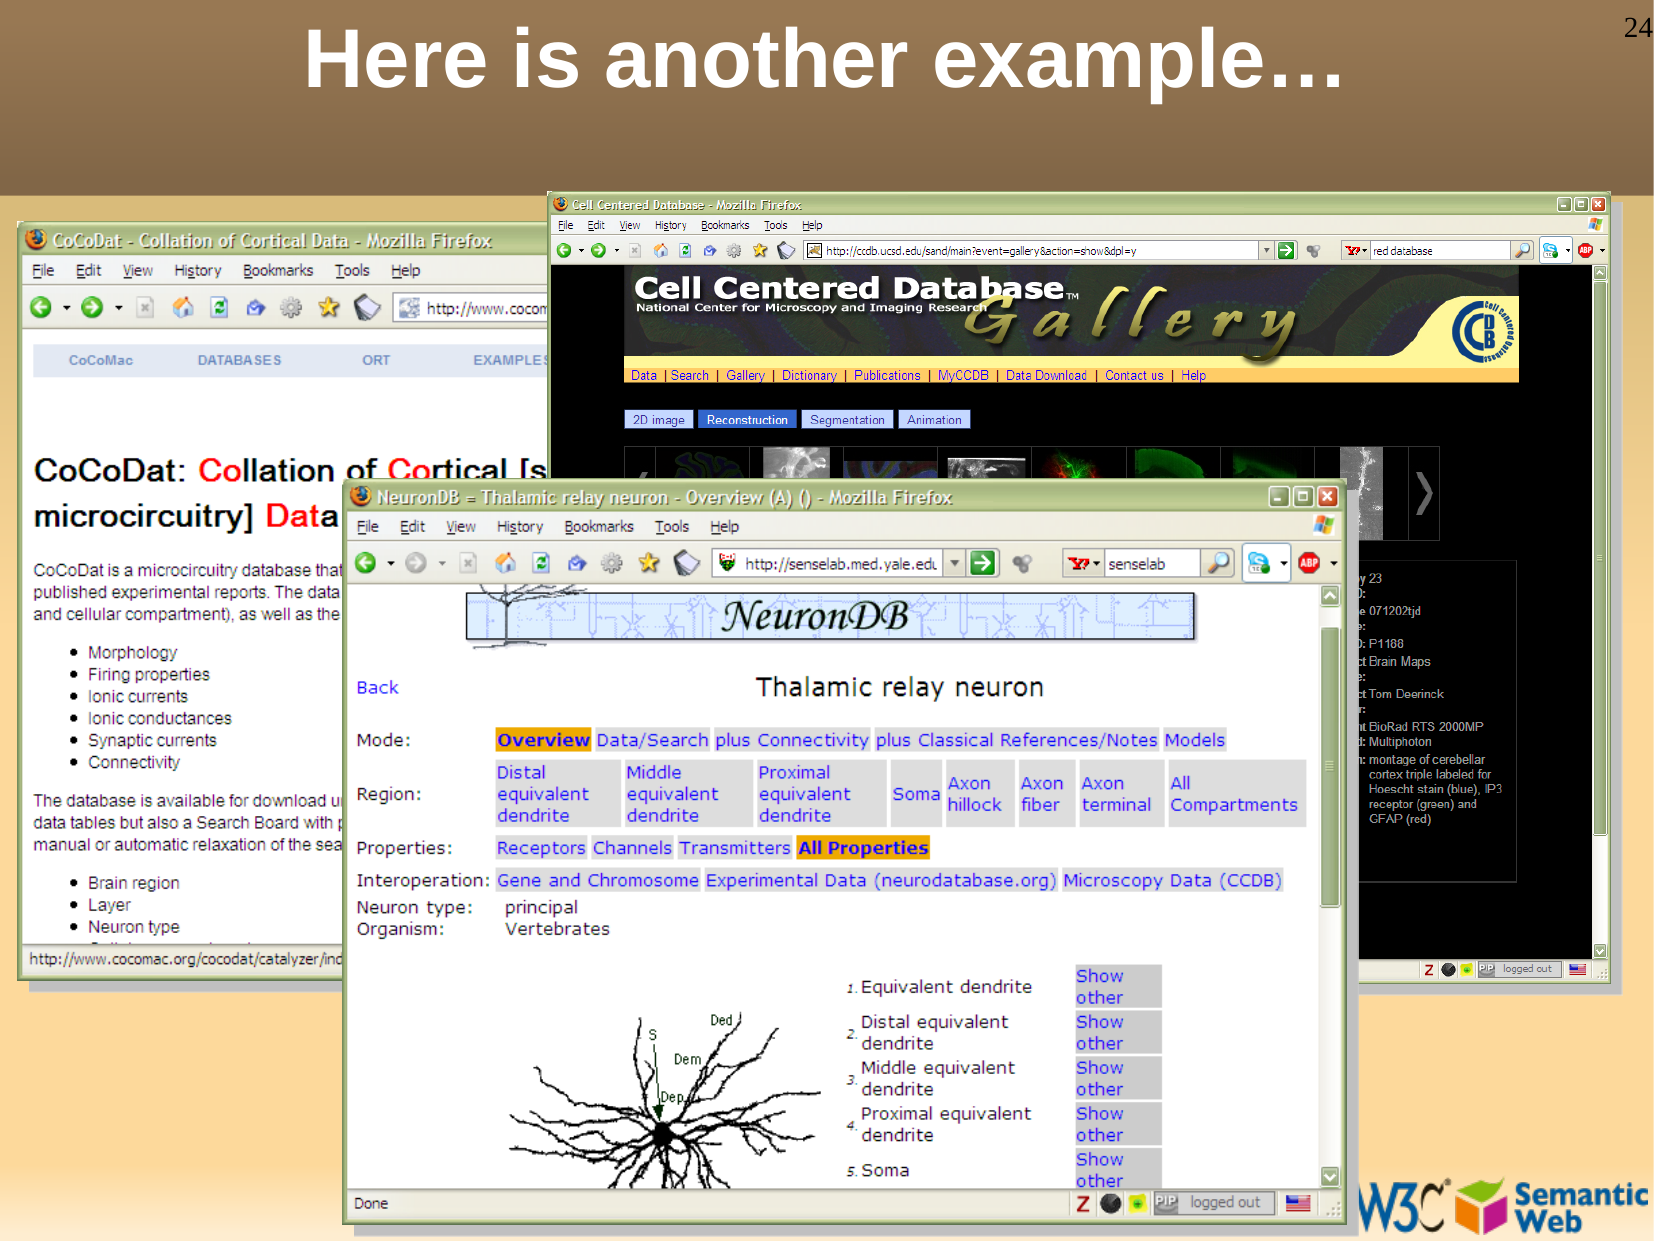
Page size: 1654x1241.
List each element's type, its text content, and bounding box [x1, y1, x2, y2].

picture [0, 119, 1654, 1241]
title Here is another example… [0, 0, 1654, 119]
